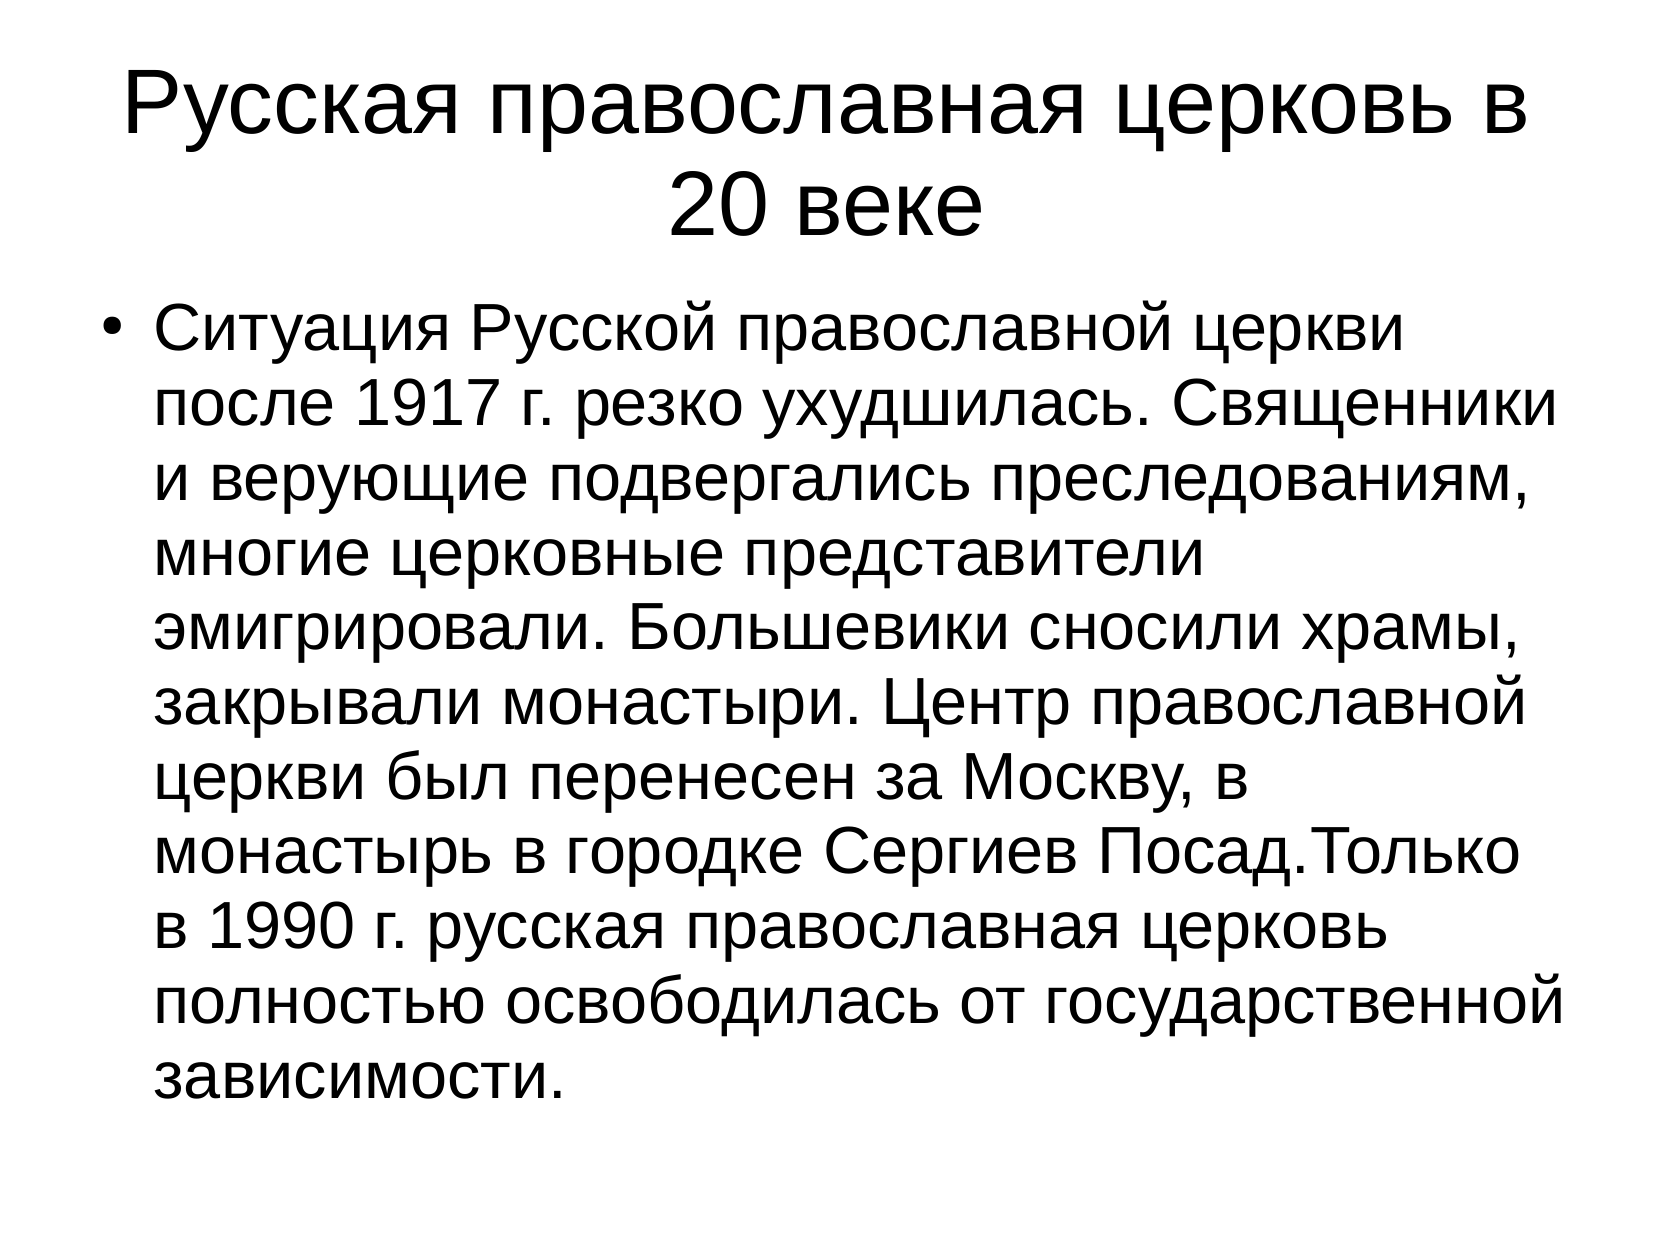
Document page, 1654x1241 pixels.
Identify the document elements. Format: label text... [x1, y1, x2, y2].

list Ситуация Русской православной церкви после 1917 г. резко ухудшилась. Священники и верующие подвергались преследованиям, многие церковные представители эмигрировали. Большевики сносили храмы, закрывали монастыри. Центр православной церкви был перенесен за Москву, в монастырь в городке Сергиев Посад.Только в 1990 г. русская православная церковь полностью освободилась от государственной зависимости. [82, 290, 1571, 1109]
title Русская православная церковь в 20 веке [82, 49, 1571, 257]
